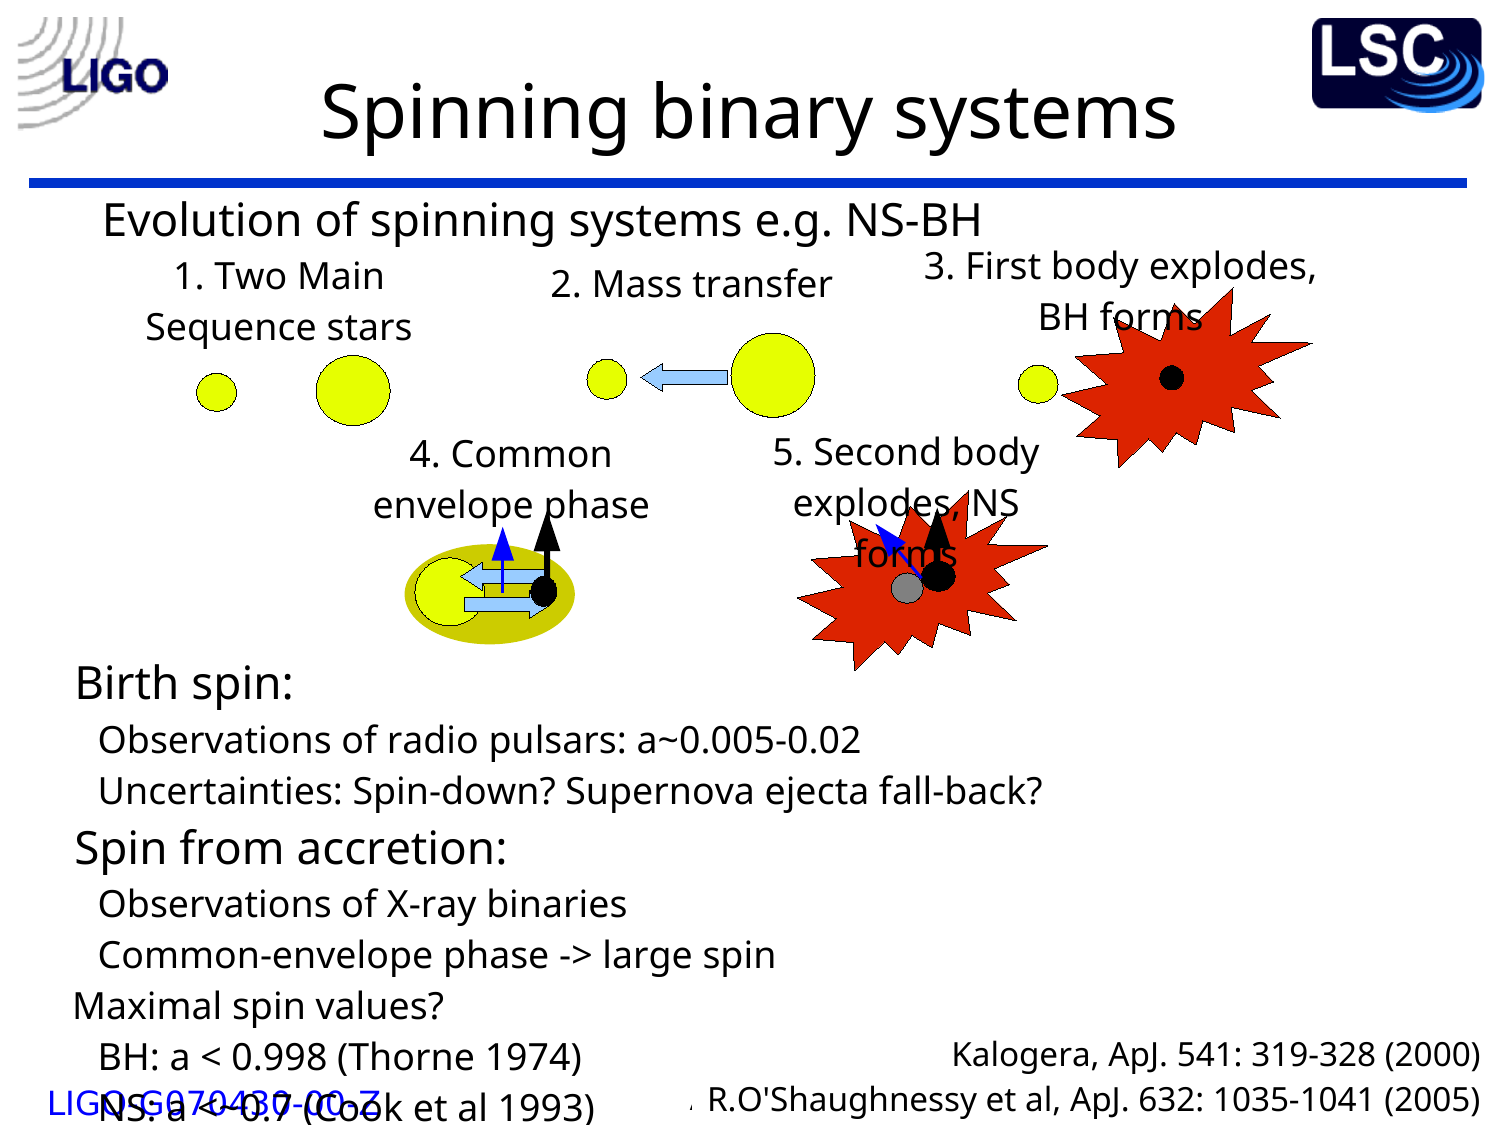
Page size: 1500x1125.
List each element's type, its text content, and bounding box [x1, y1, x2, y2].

text_box [586, 359, 627, 400]
text_box [871, 549, 883, 565]
text_box [797, 524, 1048, 643]
text_box [196, 373, 237, 412]
text_box 5. Second body explodes, NS forms [722, 418, 1091, 524]
text_box 1. Two Main Sequence stars [118, 241, 440, 348]
picture [1425, 18, 1485, 113]
text_box [1018, 365, 1059, 404]
text_box Birth spin: Observations of radio pulsars: a~0.005-0.02 Uncertainties: Spin-down? Supernova ejecta fall-back? Spin from accretion: Observations of X-ray binaries Common-envelope phase -> large spin Maximal spin values? BH: a < 0.998 (Thorne 1974) NS: a <~0.7 (Cook et al 1993) [47, 643, 1134, 1086]
text_box 4. Common envelope phase [350, 420, 673, 526]
text_box [316, 355, 391, 426]
picture [17, 17, 75, 131]
title Spinning binary systems [75, 0, 1425, 149]
text_box Evolution of spinning systems e.g. NS-BH [75, 179, 1463, 250]
text_box 2. Mass transfer [531, 249, 853, 310]
text_box [730, 333, 816, 418]
text_box Kalogera, ApJ. 541: 319-328 (2000) R.O'Shaughnessy et al, ApJ. 632: 1035-1041 (2005) [692, 1023, 1495, 1125]
text_box [640, 363, 728, 392]
text_box [1061, 338, 1313, 468]
text_box [404, 544, 575, 643]
text_box 3. First body explodes, BH forms [891, 232, 1351, 338]
text_box [898, 524, 931, 558]
